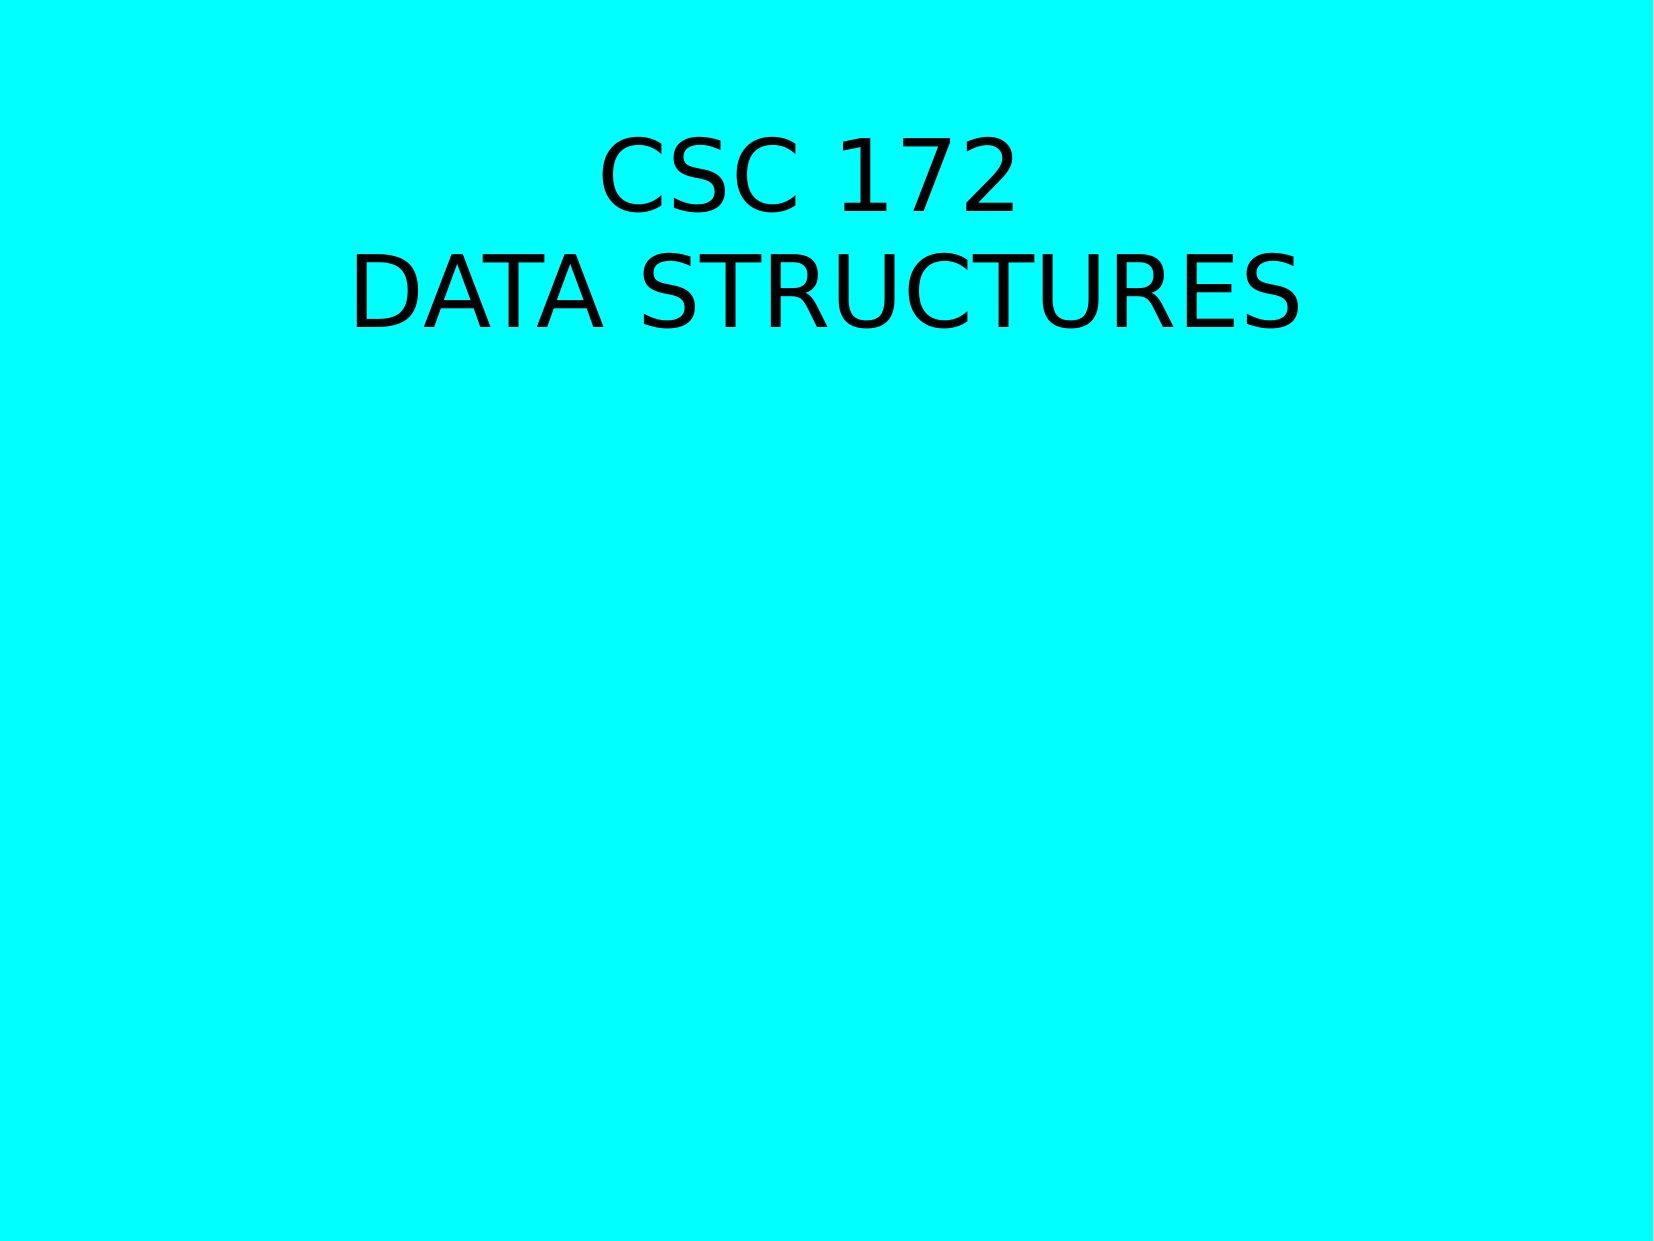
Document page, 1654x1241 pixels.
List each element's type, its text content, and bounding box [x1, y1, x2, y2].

title CSC 172 DATA STRUCTURES [82, 56, 1571, 413]
